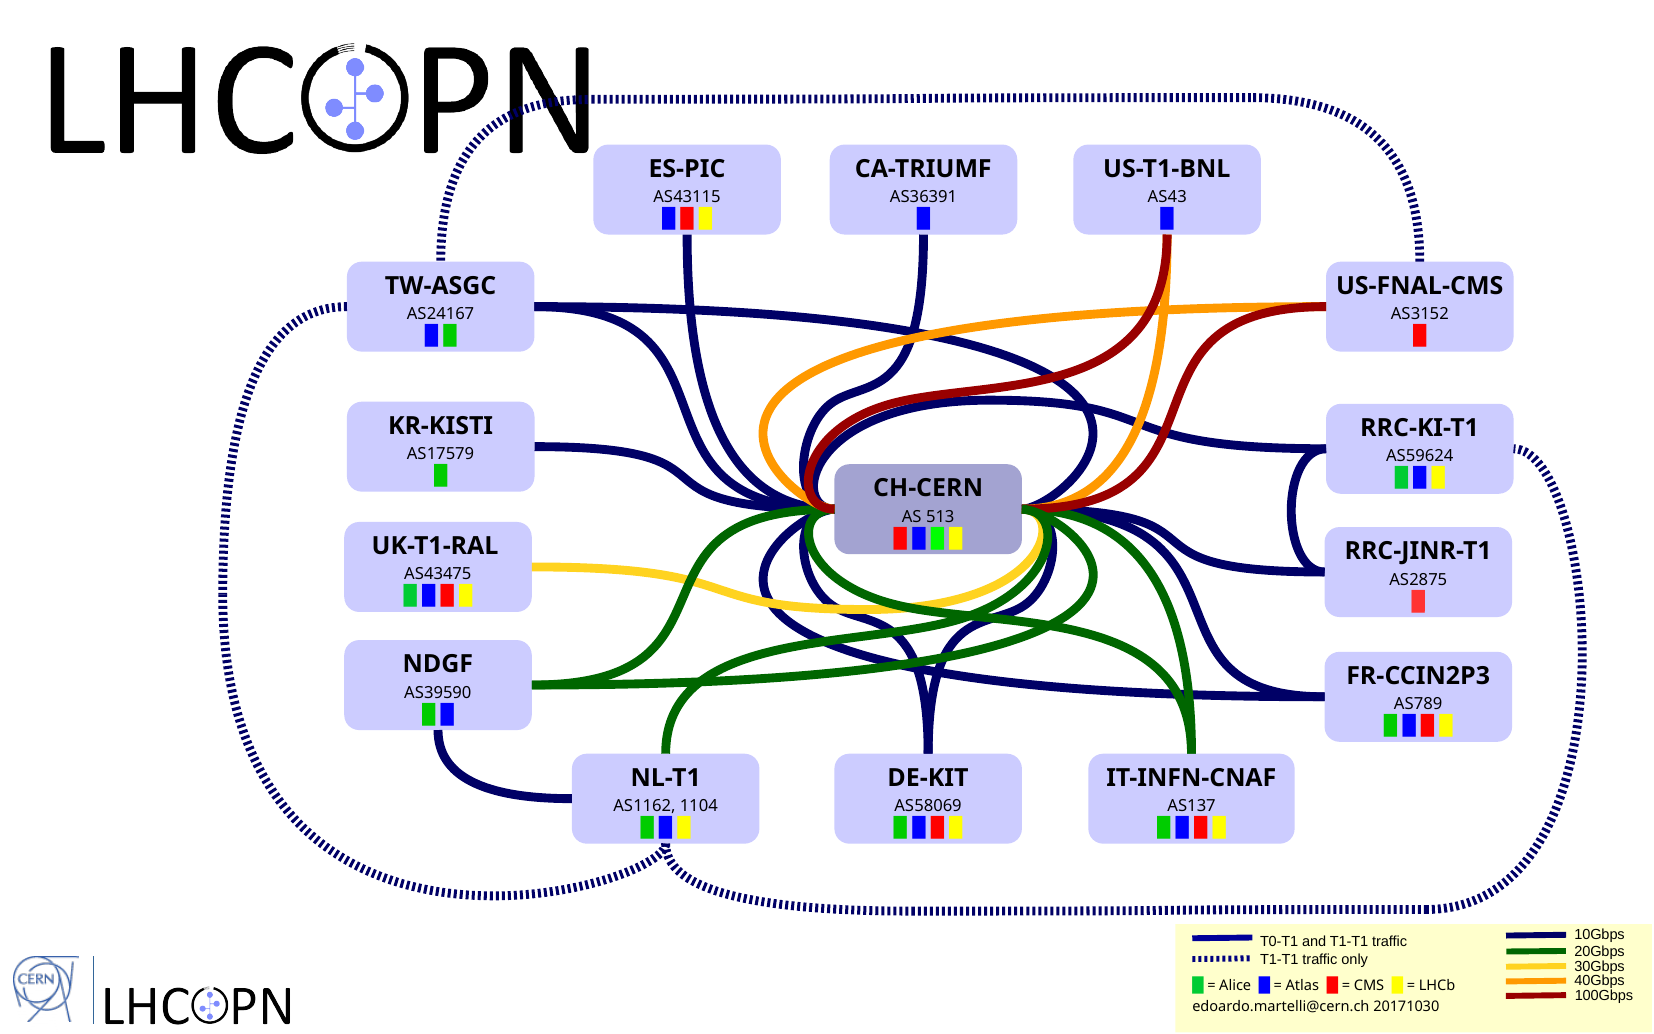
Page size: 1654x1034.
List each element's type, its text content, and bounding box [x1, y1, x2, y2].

text_box T0-T1 and T1-T1 traffic [1260, 927, 1444, 945]
text_box [1175, 924, 1652, 1033]
text_box 20Gbps [1574, 937, 1653, 960]
text_box DE-KIT AS58069 █ █ █ █ [834, 753, 1022, 844]
text_box US-T1-BNL AS43 █ [1073, 144, 1261, 235]
text_box 100Gbps [1574, 982, 1649, 1006]
text_box FR-CCIN2P3 AS789 █ █ █ █ [1324, 651, 1513, 742]
text_box █ = Alice █ = Atlas █ = CMS █ = LHCb edoardo.martelli@cern.ch 20171030 [1192, 973, 1508, 1025]
text_box T1-T1 traffic only [1260, 945, 1444, 974]
text_box CA-TRIUMF AS36391 █ [829, 144, 1018, 235]
text_box 10Gbps [1574, 921, 1652, 937]
text_box UK-T1-RAL AS43475 █ █ █ █ [344, 521, 532, 612]
text_box NDGF AS39590 █ █ [344, 640, 532, 731]
text_box KR-KISTI AS17579 █ [346, 401, 535, 492]
text_box 30Gbps [1574, 952, 1652, 967]
text_box IT-INFN-CNAF AS137 █ █ █ █ [1088, 753, 1295, 844]
text_box US-FNAL-CMS AS3152 █ [1326, 261, 1514, 352]
text_box 40Gbps [1574, 967, 1652, 989]
text_box RRC-KI-T1 AS59624 █ █ █ [1326, 403, 1514, 494]
text_box ES-PIC AS43115 █ █ █ [593, 144, 781, 235]
picture [44, 36, 600, 161]
text_box RRC-JINR-T1 AS2875 █ [1324, 527, 1513, 618]
text_box CH-CERN AS 513 █ █ █ █ [834, 464, 1022, 555]
picture [13, 956, 79, 1032]
picture [103, 984, 294, 1027]
text_box TW-ASGC AS24167 █ █ [346, 261, 535, 352]
text_box NL-T1 AS1162, 1104 █ █ █ [571, 753, 760, 844]
